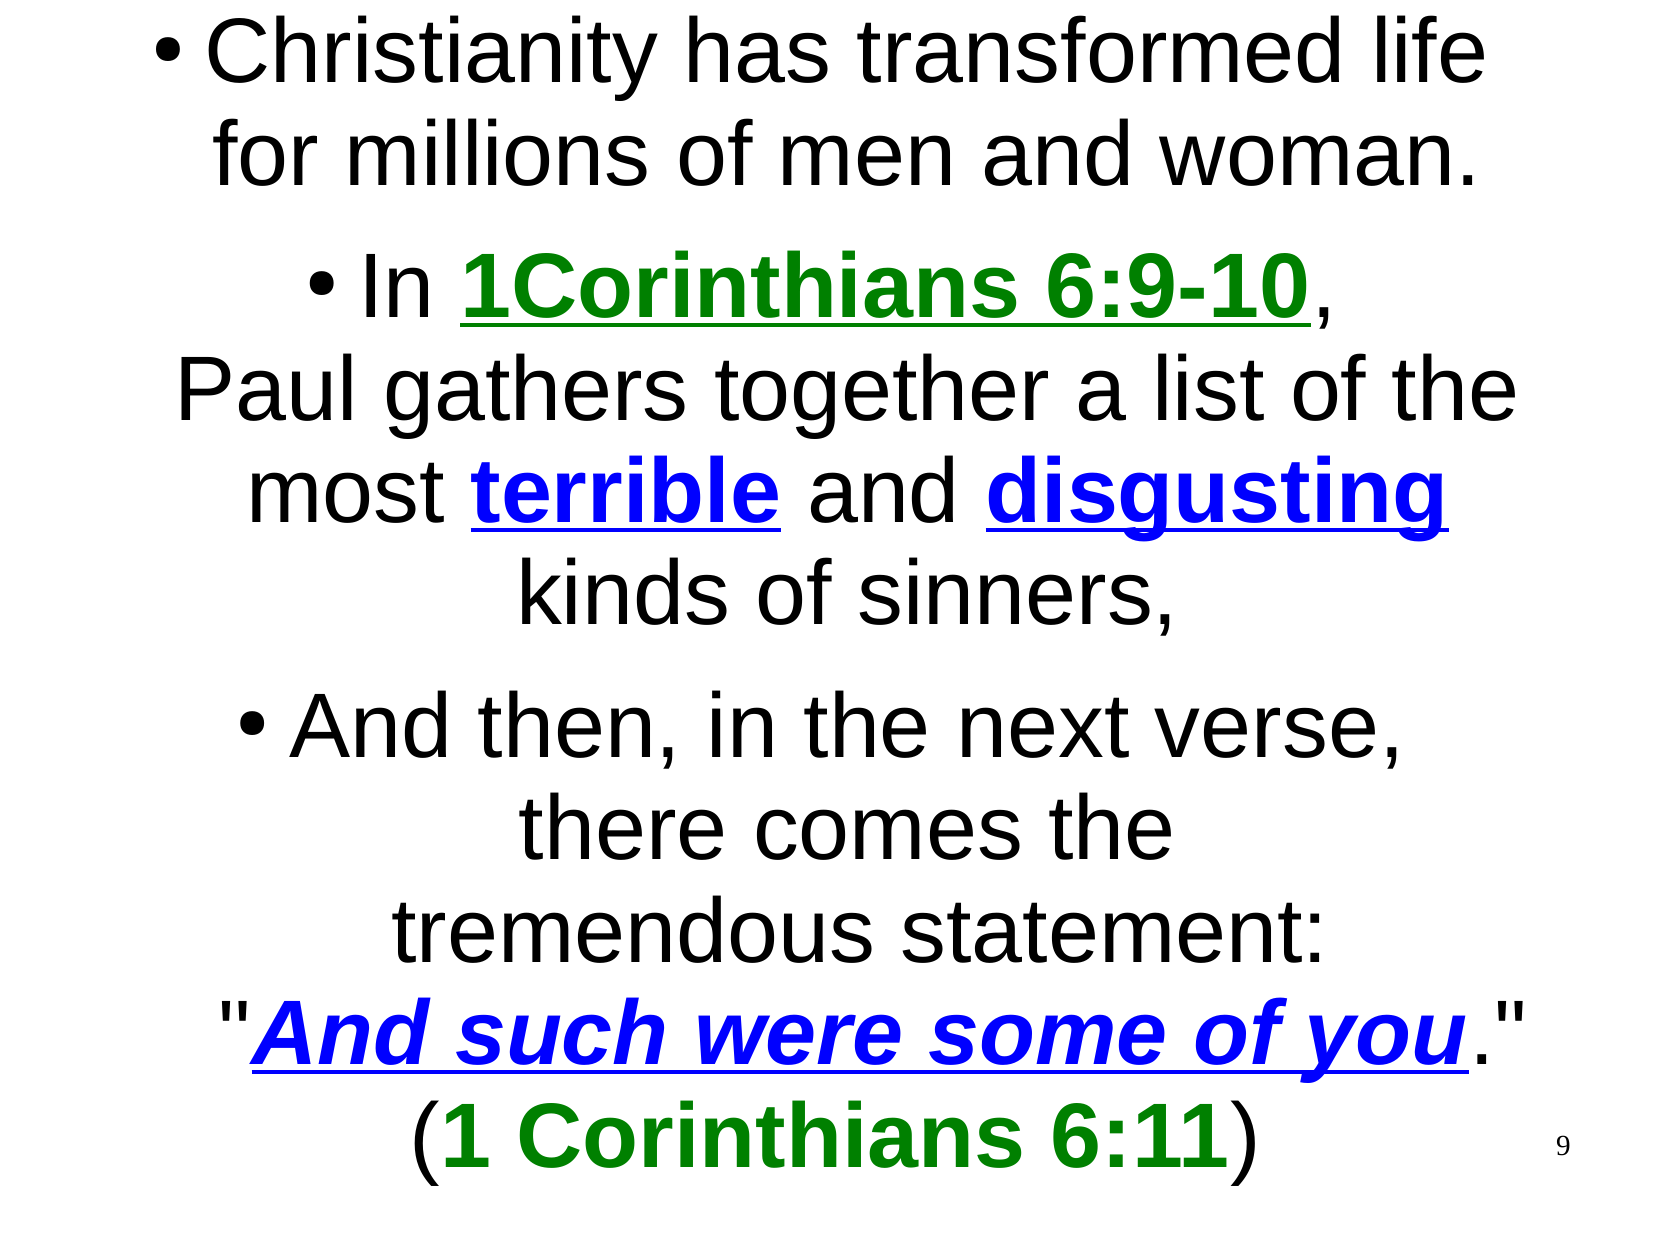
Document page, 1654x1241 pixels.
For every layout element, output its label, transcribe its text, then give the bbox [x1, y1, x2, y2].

list Christianity has transformed life for millions of men and woman. In 1Corinthians 6:9-10, Paul gathers together a list of the most terrible and disgusting kinds of sinners, And then, in the next verse, there comes the tremendous statement: "And such were some of you." (1 Corinthians 6:11) [0, 0, 1651, 1238]
